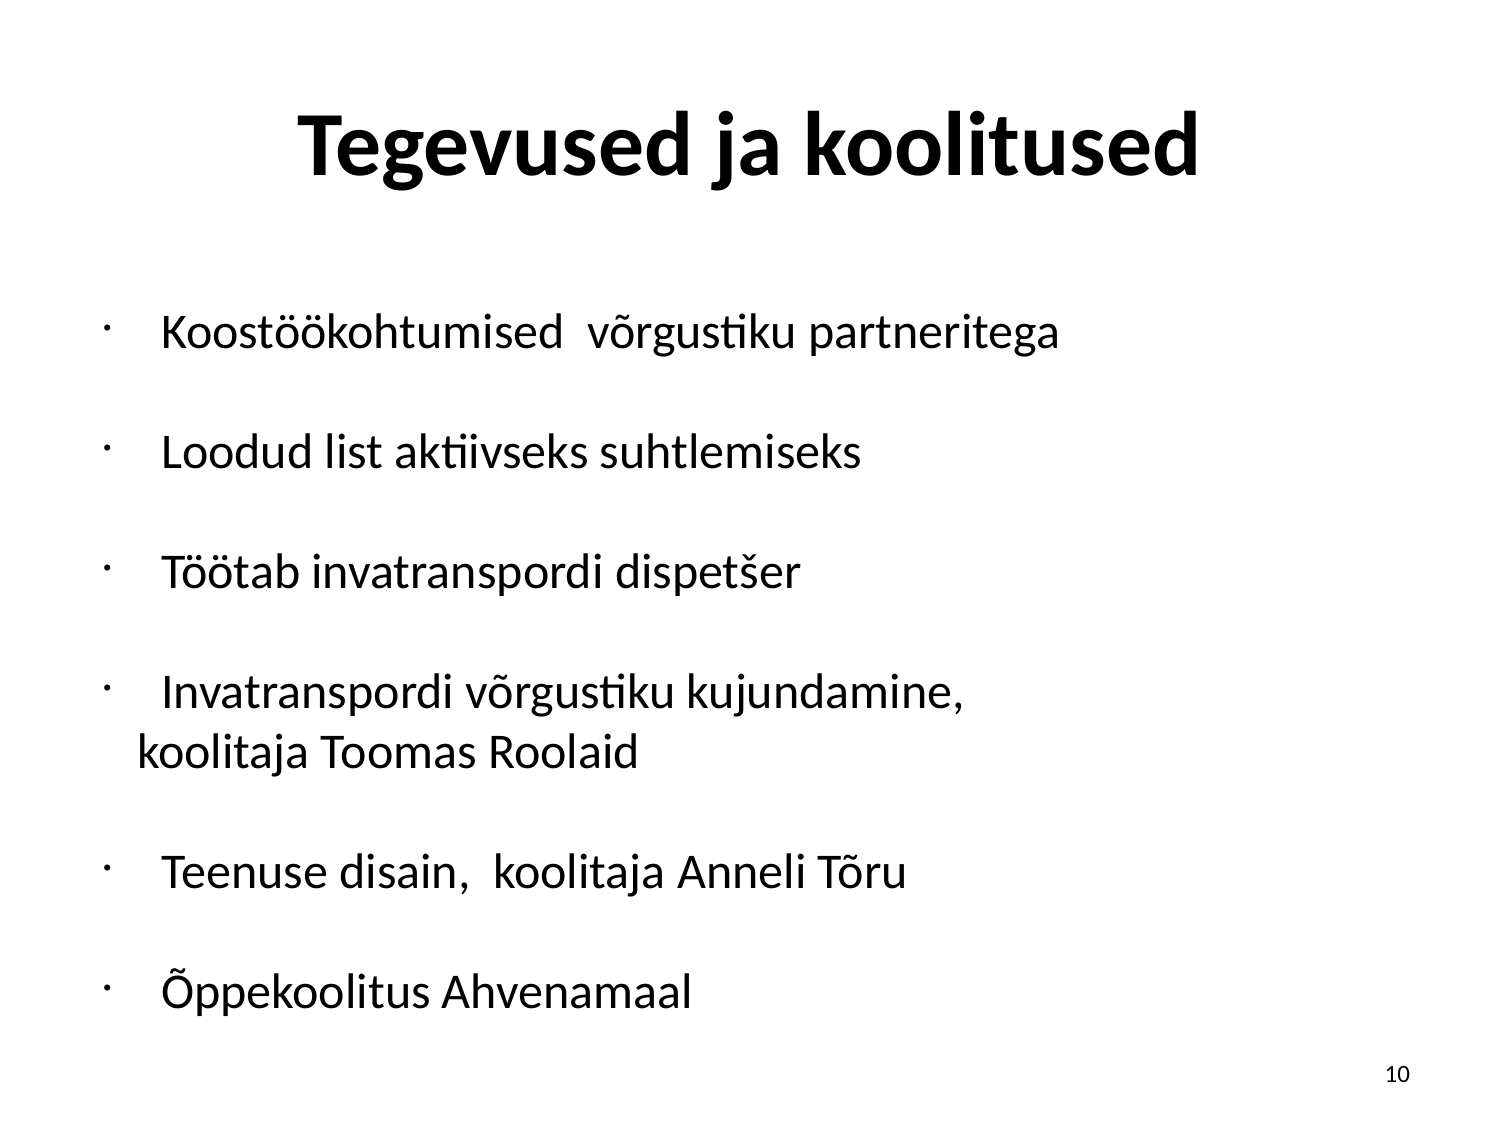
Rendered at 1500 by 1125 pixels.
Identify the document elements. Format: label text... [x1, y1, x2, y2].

text_box Tegevused ja koolitused [75, 45, 1425, 233]
text_box Koostöökohtumised võrgustiku partneritega Loodud list aktiivseks suhtlemiseks Töötab invatranspordi dispetšer Invatranspordi võrgustiku kujundamine, koolitaja Toomas Roolaid Teenuse disain, koolitaja Anneli Tõru Õppekoolitus Ahvenamaal [88, 290, 1412, 1071]
text_box <number> [1074, 1042, 1425, 1103]
